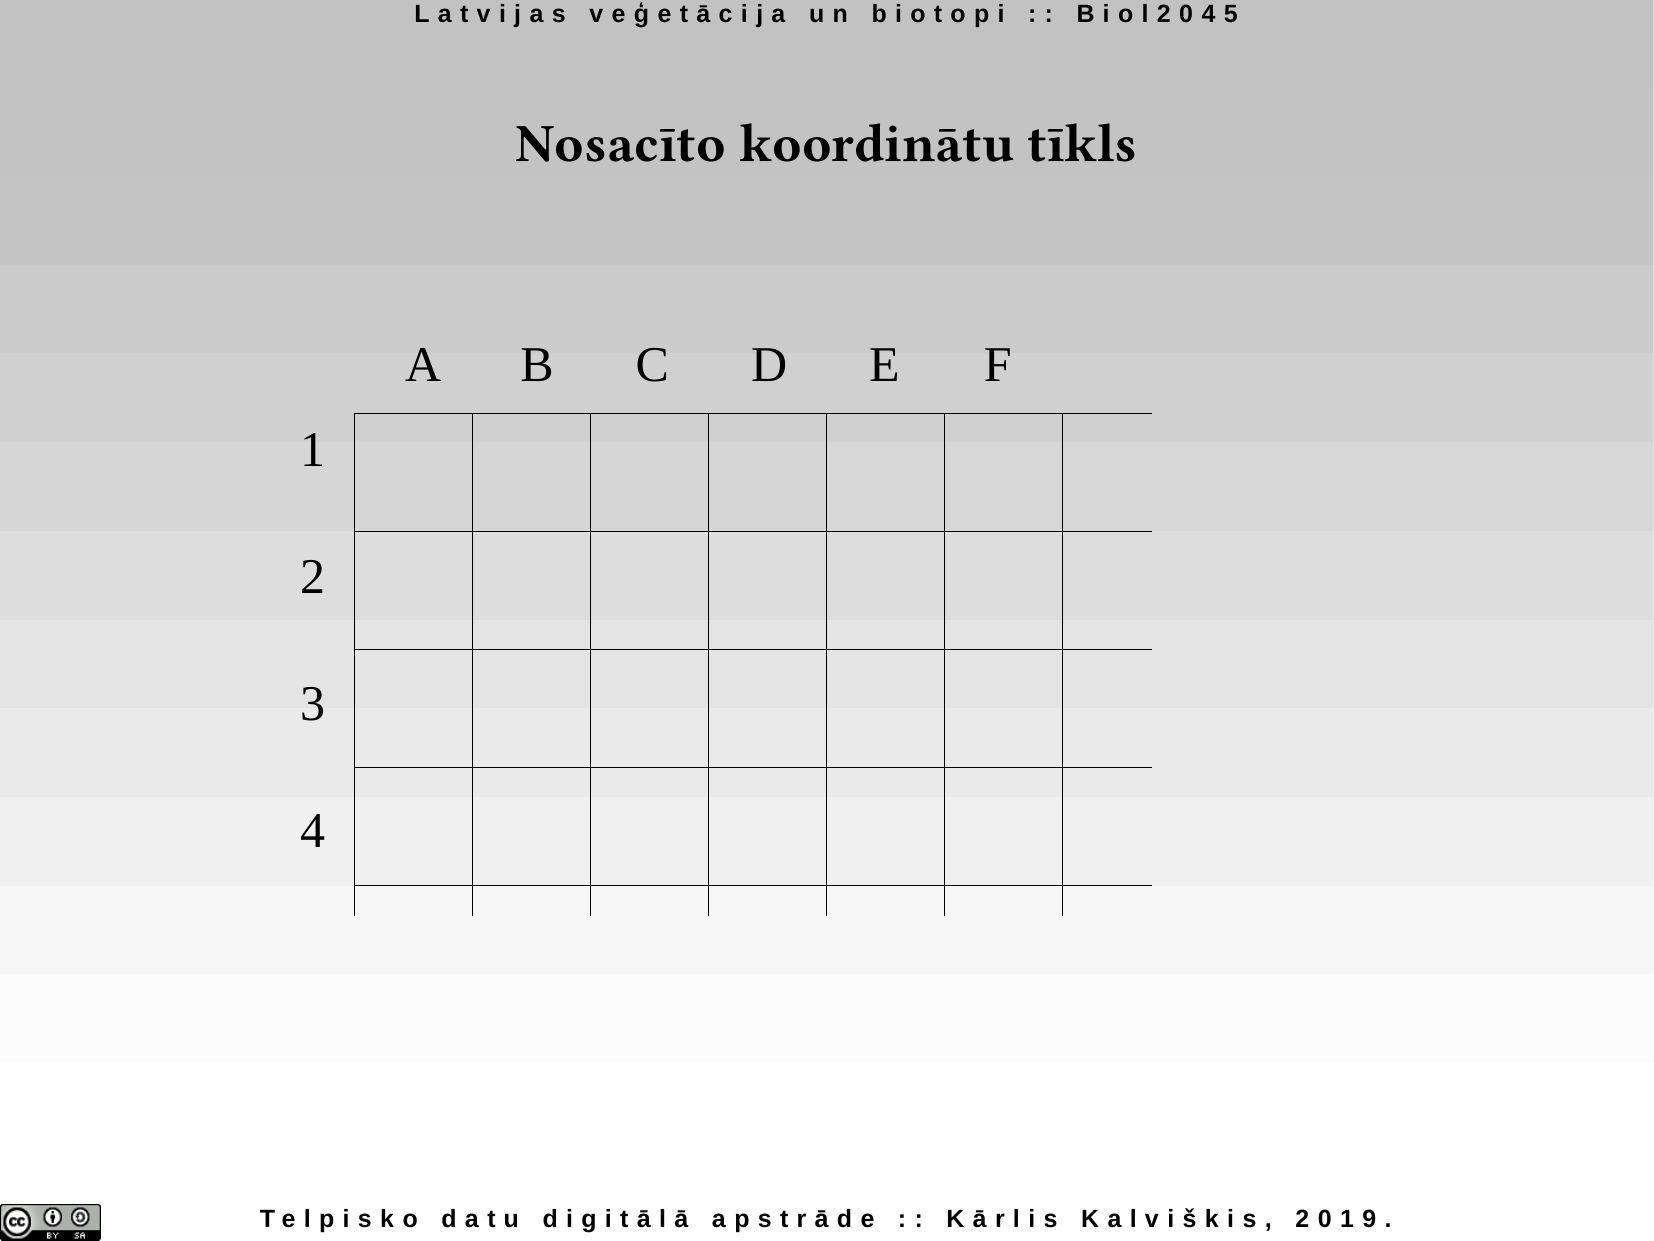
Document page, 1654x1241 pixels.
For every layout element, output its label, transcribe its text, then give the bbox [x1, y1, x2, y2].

picture [0, 287, 1654, 1241]
text_box 3 [300, 676, 326, 732]
text_box 4 [300, 803, 329, 859]
text_box A [405, 336, 442, 393]
text_box 2 [300, 549, 326, 605]
title Nosacīto koordinātu tīkls [0, 1, 1654, 287]
text_box E [869, 336, 900, 393]
text_box B [520, 336, 554, 393]
text_box C [635, 336, 670, 393]
text_box F [983, 336, 1012, 393]
text_box 1 [300, 422, 326, 478]
text_box D [750, 336, 788, 393]
